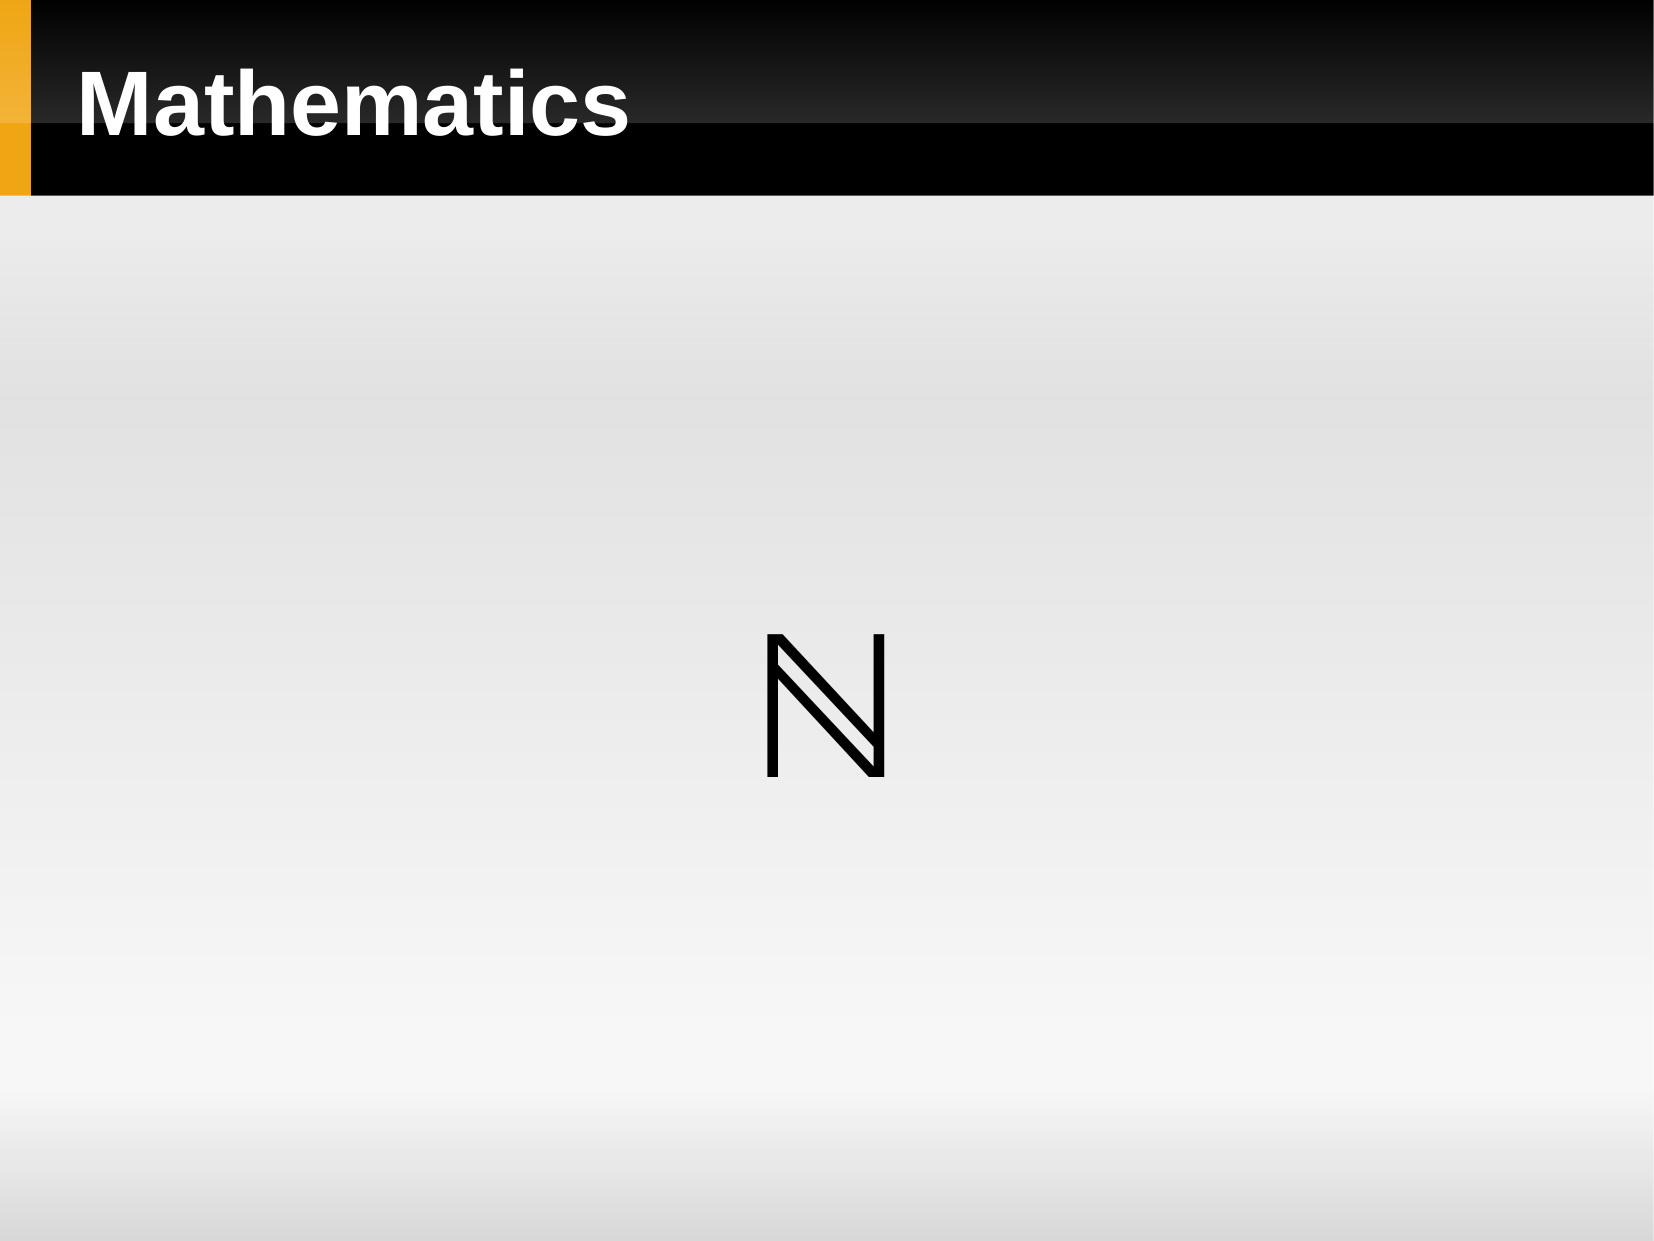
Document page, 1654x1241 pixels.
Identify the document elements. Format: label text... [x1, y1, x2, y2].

subtitle ℕ [82, 297, 1571, 1102]
picture [0, 0, 1654, 1241]
title Mathematics [76, 0, 1565, 208]
